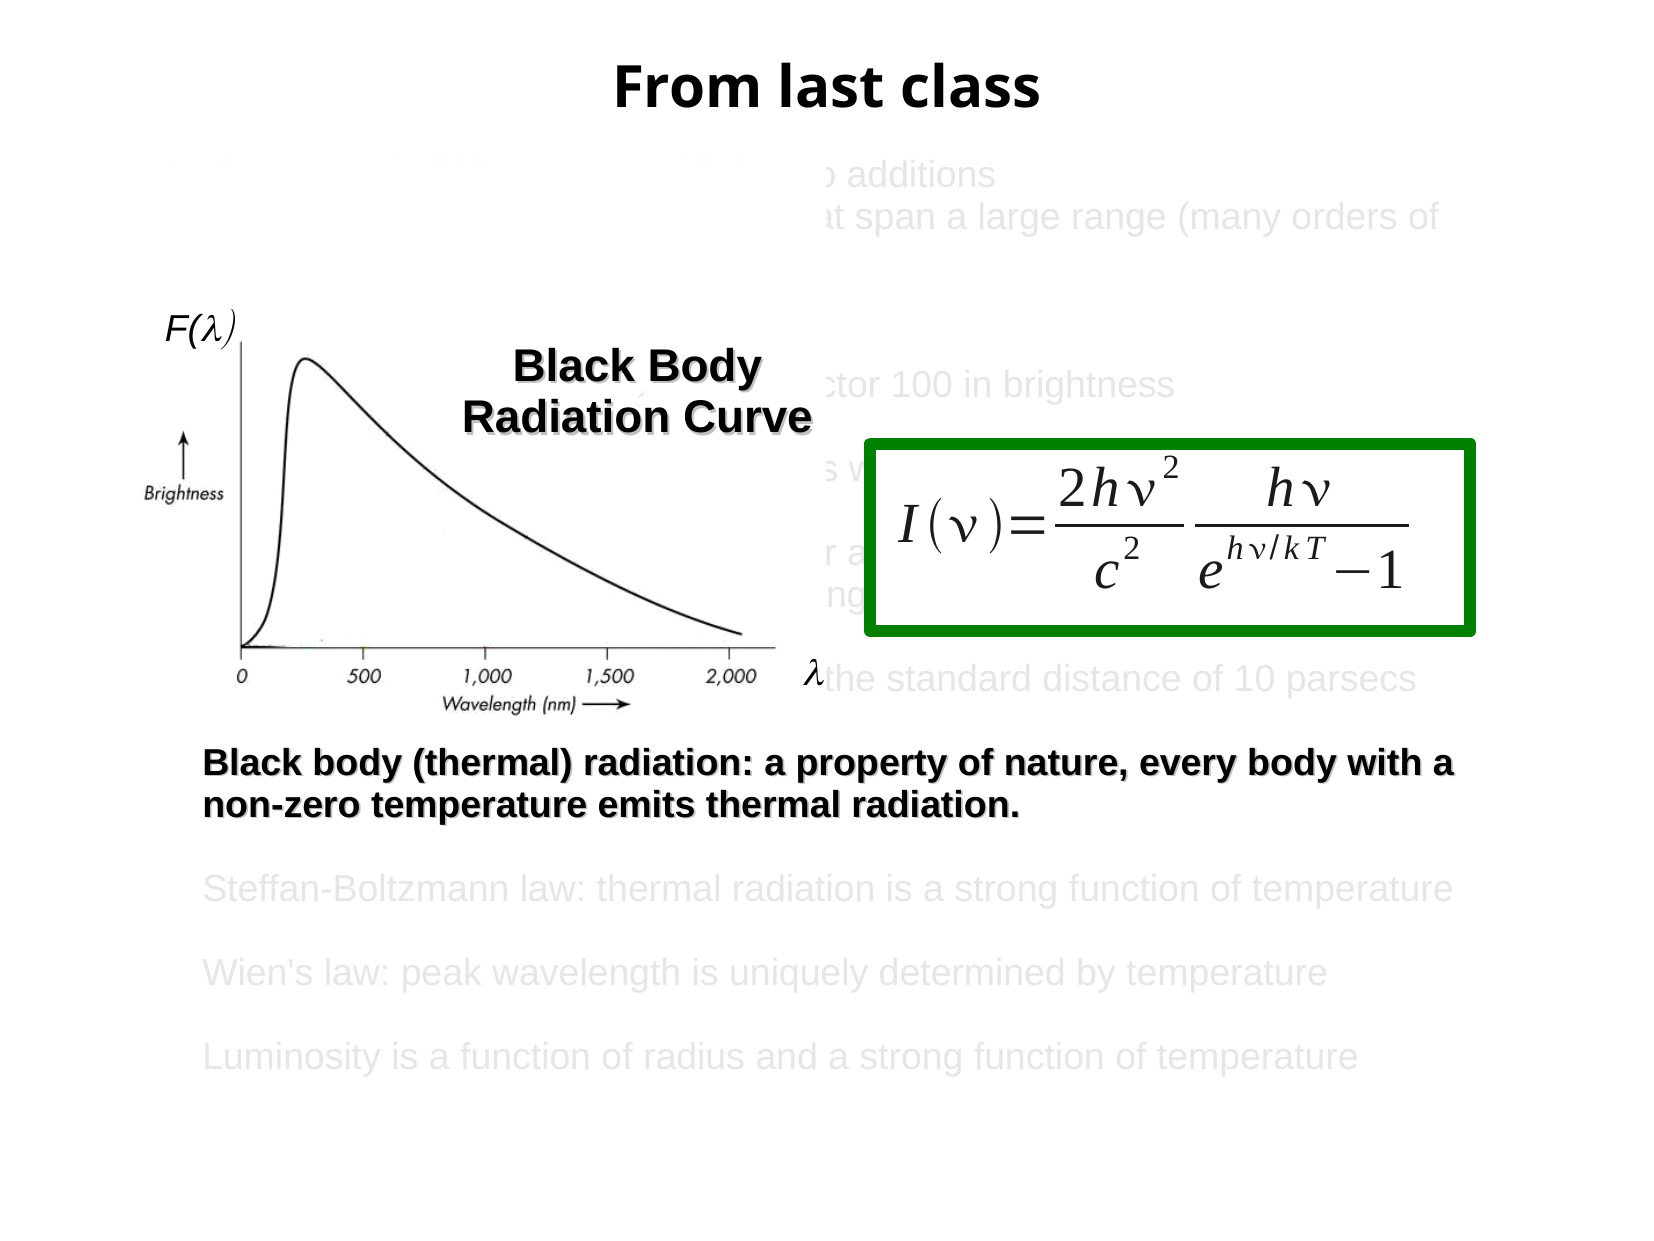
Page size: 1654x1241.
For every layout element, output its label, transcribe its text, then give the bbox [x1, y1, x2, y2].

text_box F(l) [150, 300, 301, 364]
text_box From last class [0, 37, 1654, 134]
picture [75, 149, 826, 727]
chart [880, 450, 1426, 601]
text_box l [787, 652, 938, 717]
text_box [870, 443, 1471, 632]
text_box Black Body Radiation Curve [412, 332, 863, 451]
text_box Logarithms convert multiplications into additions Useful when dealing with numbers that span a large range (many orders of magnitude) Magnitude scale: A reverse scale Logarithmic: 5 magnitudes mean a factor 100 in brightness Physical brightness is called Flux, falls with the square of the distance Parallax: apparent movement of a star as the Earth moves around its orbit Parsec: distance where the parallax angle is one arcsec = 3.26 ly Absolute magnitude: Magnitude from the standard distance of 10 parsecs Black body (thermal) radiation: a property of nature, every body with a non-zero temperature emits thermal radiation. Steffan-Boltzmann law: thermal radiation is a strong function of temperature Wien's law: peak wavelength is uniquely determined by temperature Luminosity is a function of radius and a strong function of temperature [187, 146, 1538, 1241]
